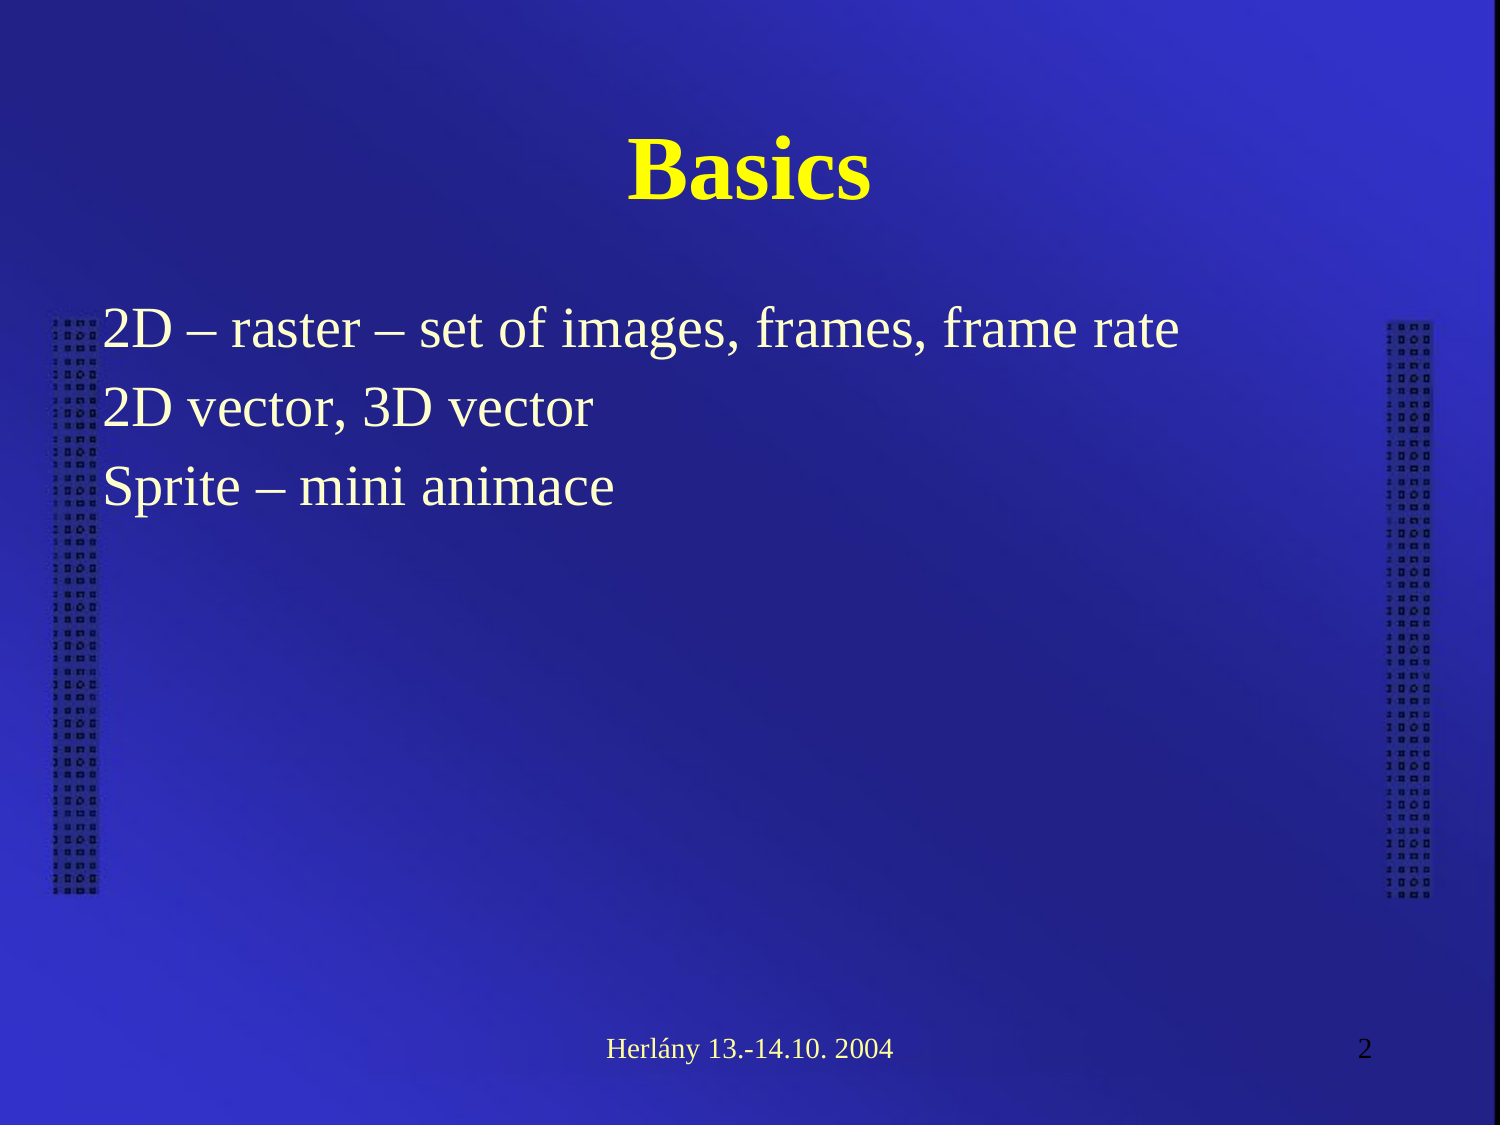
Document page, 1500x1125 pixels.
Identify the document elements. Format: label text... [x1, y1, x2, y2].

title Basics [112, 74, 1388, 263]
picture [0, 0, 1500, 1125]
text_box Herlány 13.-14.10. 2004 [512, 1024, 988, 1073]
text_box 1 [1074, 1024, 1388, 1073]
list 2D – raster – set of images, frames, frame rate 2D vector, 3D vector Sprite – mini animace [87, 287, 1438, 988]
